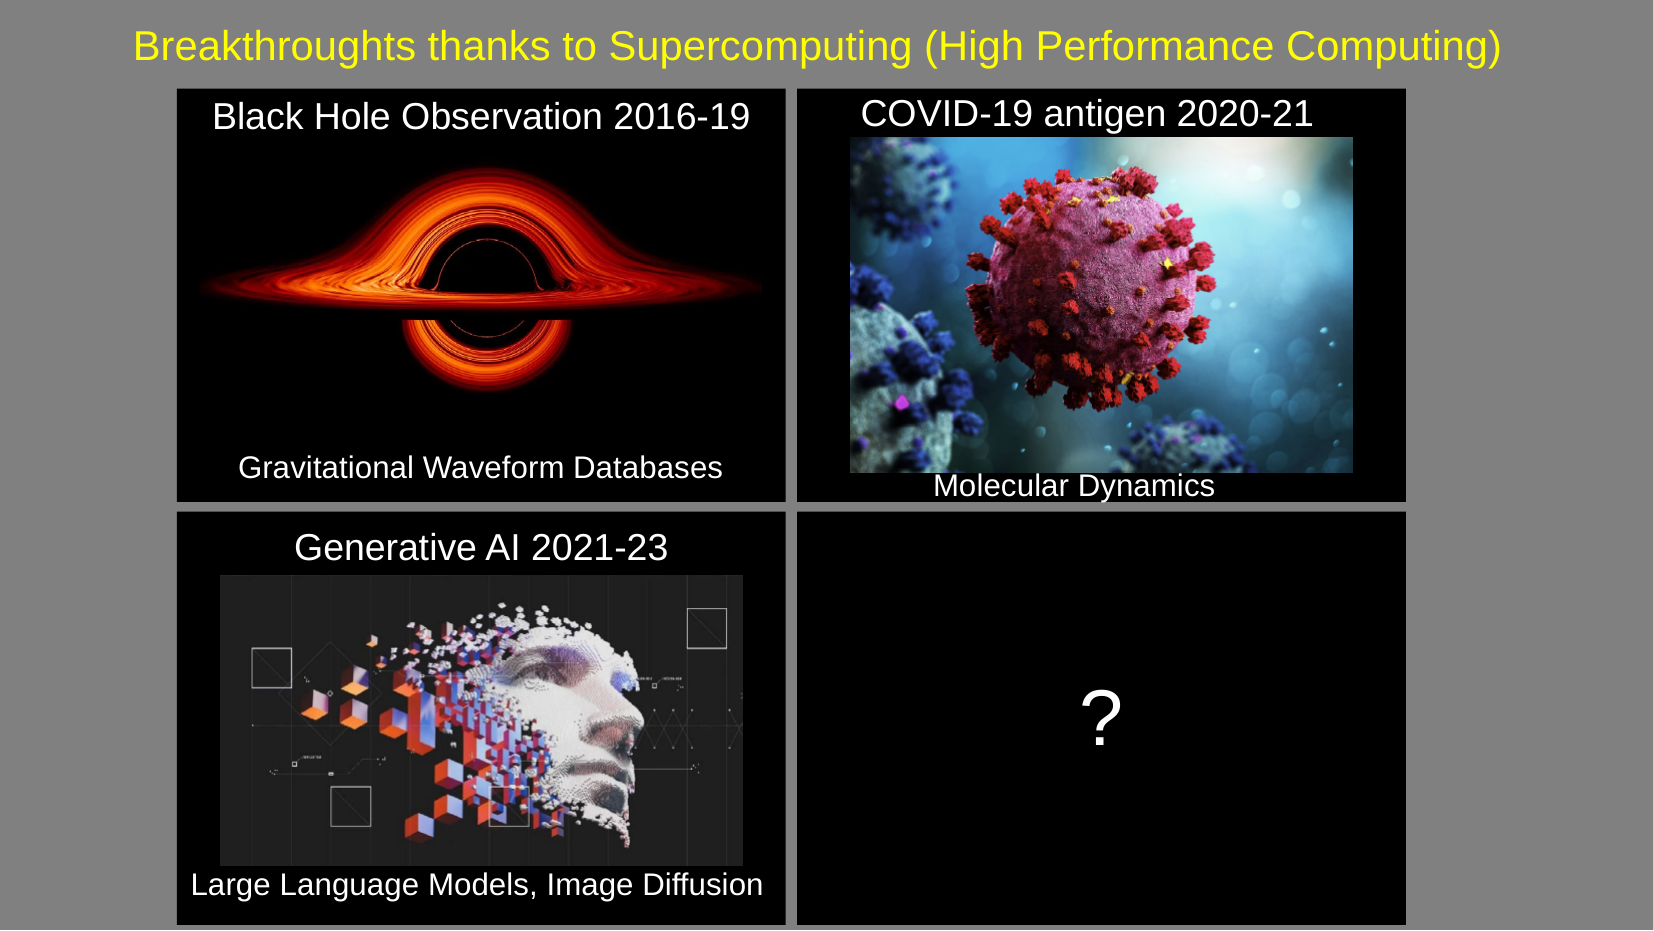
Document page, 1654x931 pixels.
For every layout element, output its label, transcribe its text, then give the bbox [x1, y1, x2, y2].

text_box [797, 88, 918, 502]
picture [200, 146, 762, 441]
text_box Black Hole Observation 2016-19 [197, 88, 767, 146]
text_box [1285, 88, 1406, 502]
text_box Generative AI 2021-23 [279, 518, 685, 575]
text_box [176, 917, 786, 925]
text_box ? [1064, 666, 1139, 770]
text_box [176, 88, 786, 502]
text_box [176, 511, 786, 859]
text_box Breakthroughts thanks to Supercomputing (High Performance Computing) [118, 15, 1518, 77]
text_box Large Language Models, Image Diffusion [175, 859, 787, 917]
text_box [797, 511, 1406, 925]
picture [220, 575, 743, 866]
picture [850, 142, 1353, 473]
text_box Molecular Dynamics [918, 460, 1285, 511]
text_box Gravitational Waveform Databases [223, 442, 740, 500]
text_box COVID-19 antigen 2020-21 [845, 84, 1358, 142]
